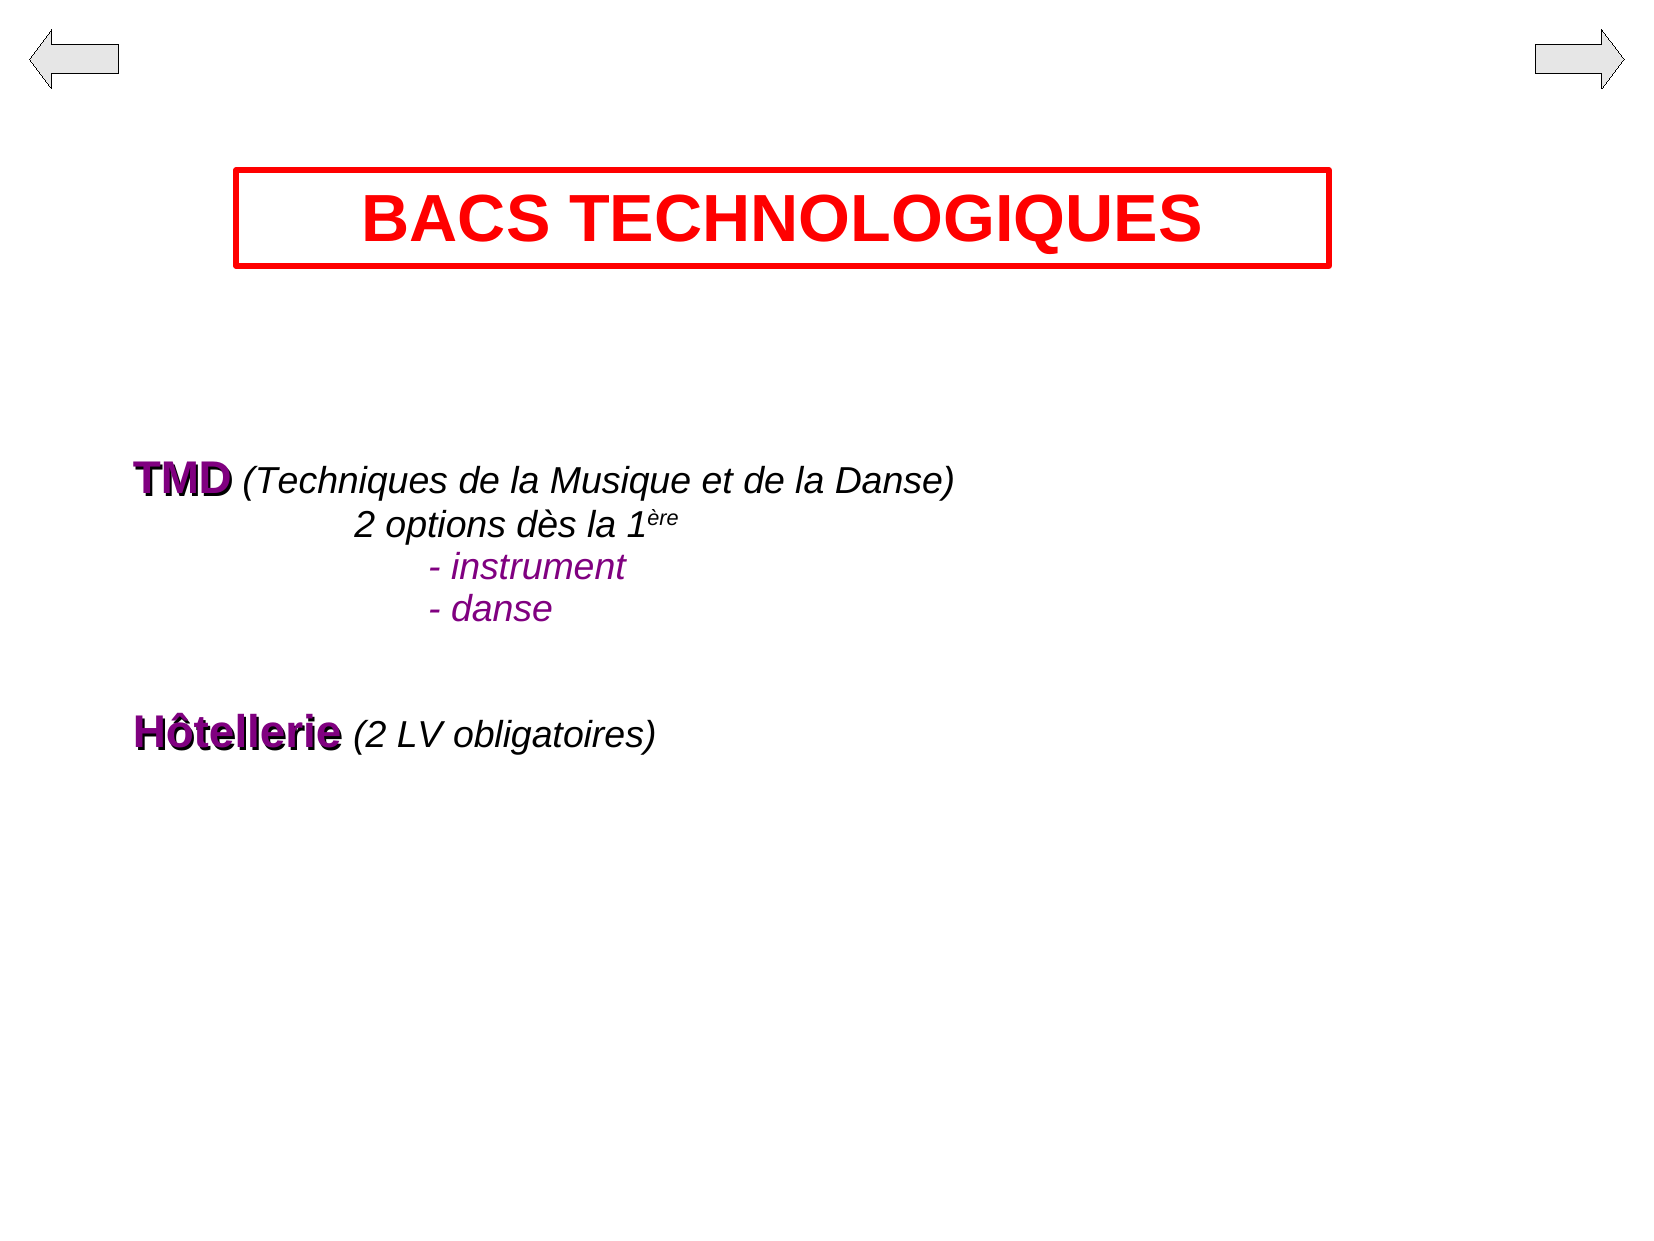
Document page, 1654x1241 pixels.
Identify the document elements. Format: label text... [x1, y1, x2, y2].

text_box BACS TECHNOLOGIQUES [236, 170, 1329, 266]
text_box [29, 29, 119, 89]
text_box TMD (Techniques de la Musique et de la Danse) 2 options dès la 1ère - instrument - danse Hôtellerie (2 LV obligatoires) [118, 368, 1477, 945]
text_box [1535, 29, 1625, 89]
